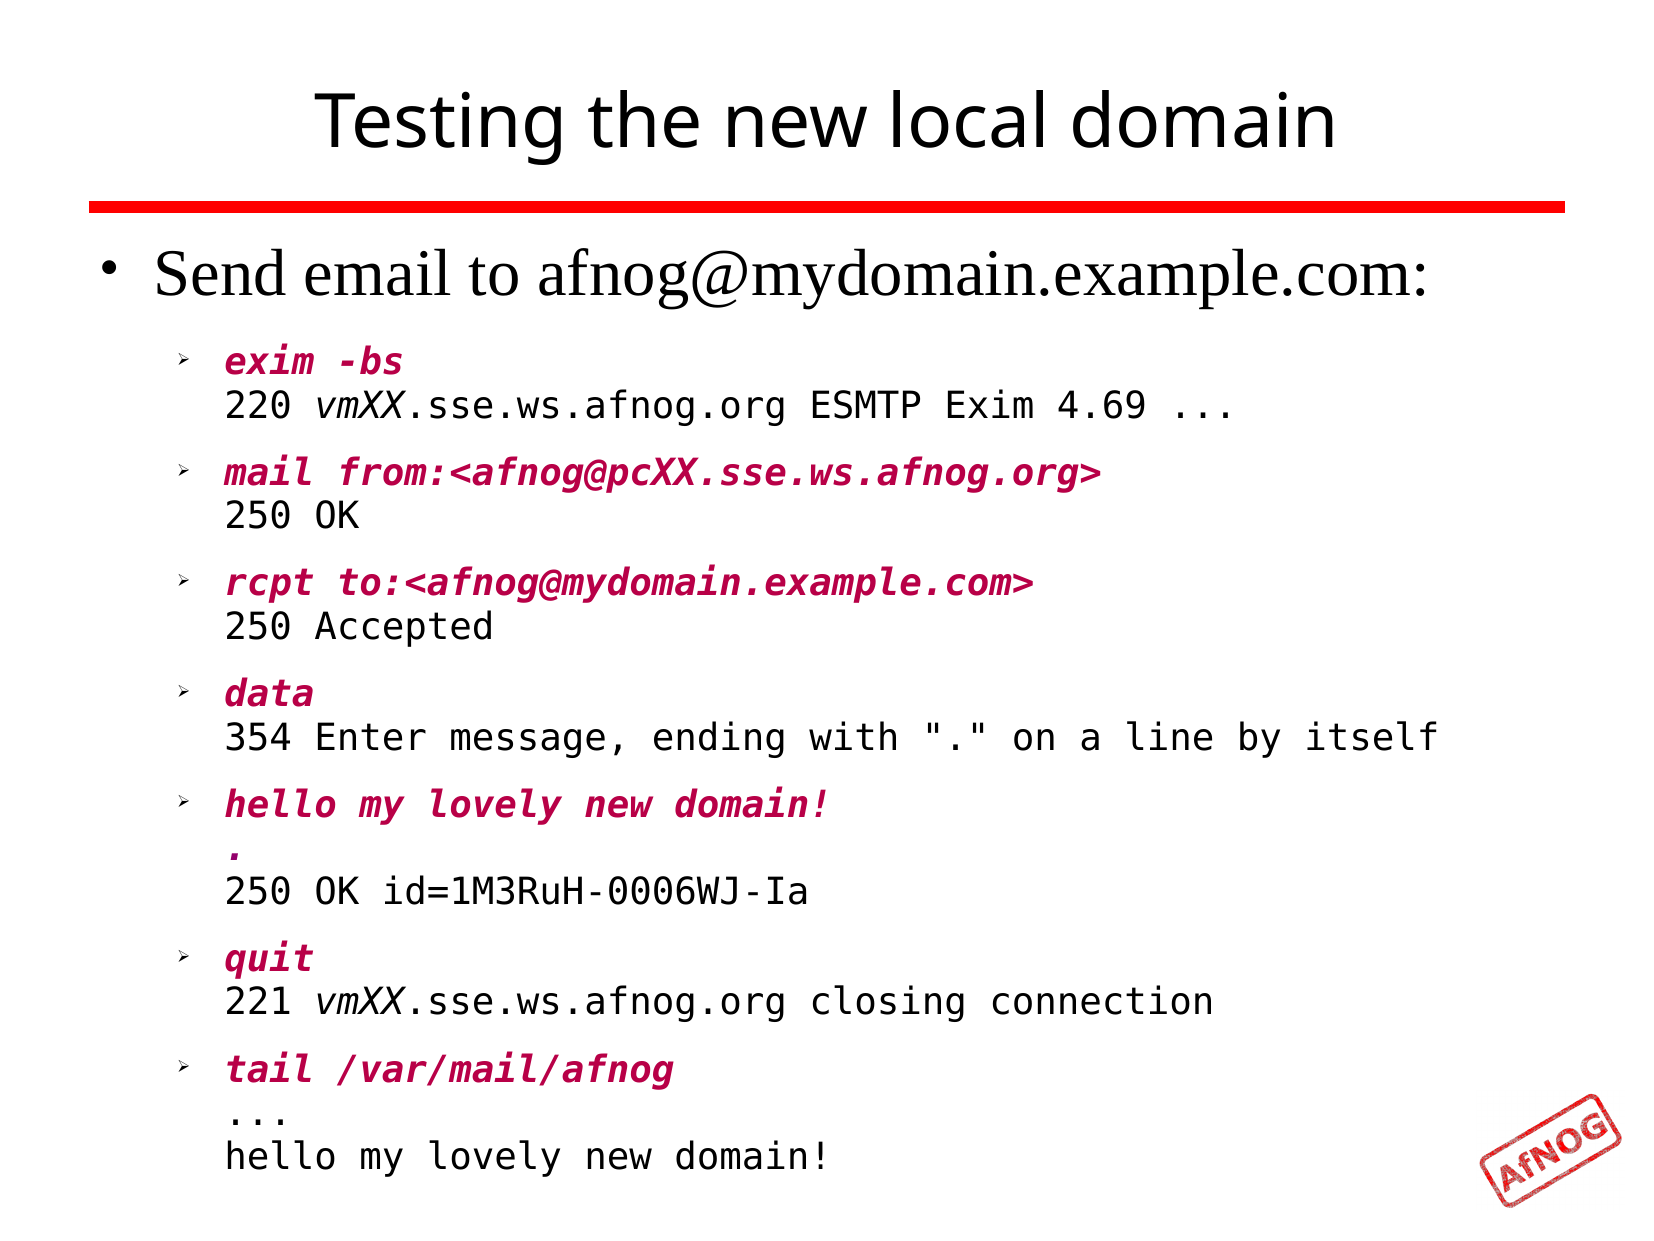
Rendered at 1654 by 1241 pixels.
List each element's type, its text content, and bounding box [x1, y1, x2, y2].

picture [1476, 1090, 1625, 1211]
list Send email to afnog@mydomain.example.com: exim -bs 220 vmXX.sse.ws.afnog.org ESMTP Exim 4.69 ... mail from:<afnog@pcXX.sse.ws.afnog.org> 250 OK rcpt to:<afnog@mydomain.example.com> 250 Accepted data 354 Enter message, ending with "." on a line by itself hello my lovely new domain! . 250 OK id=1M3RuH-0006WJ-Ia quit 221 vmXX.sse.ws.afnog.org closing connection tail /var/mail/afnog ... hello my lovely new domain! [82, 236, 1571, 1178]
title Testing the new local domain [88, 29, 1565, 207]
